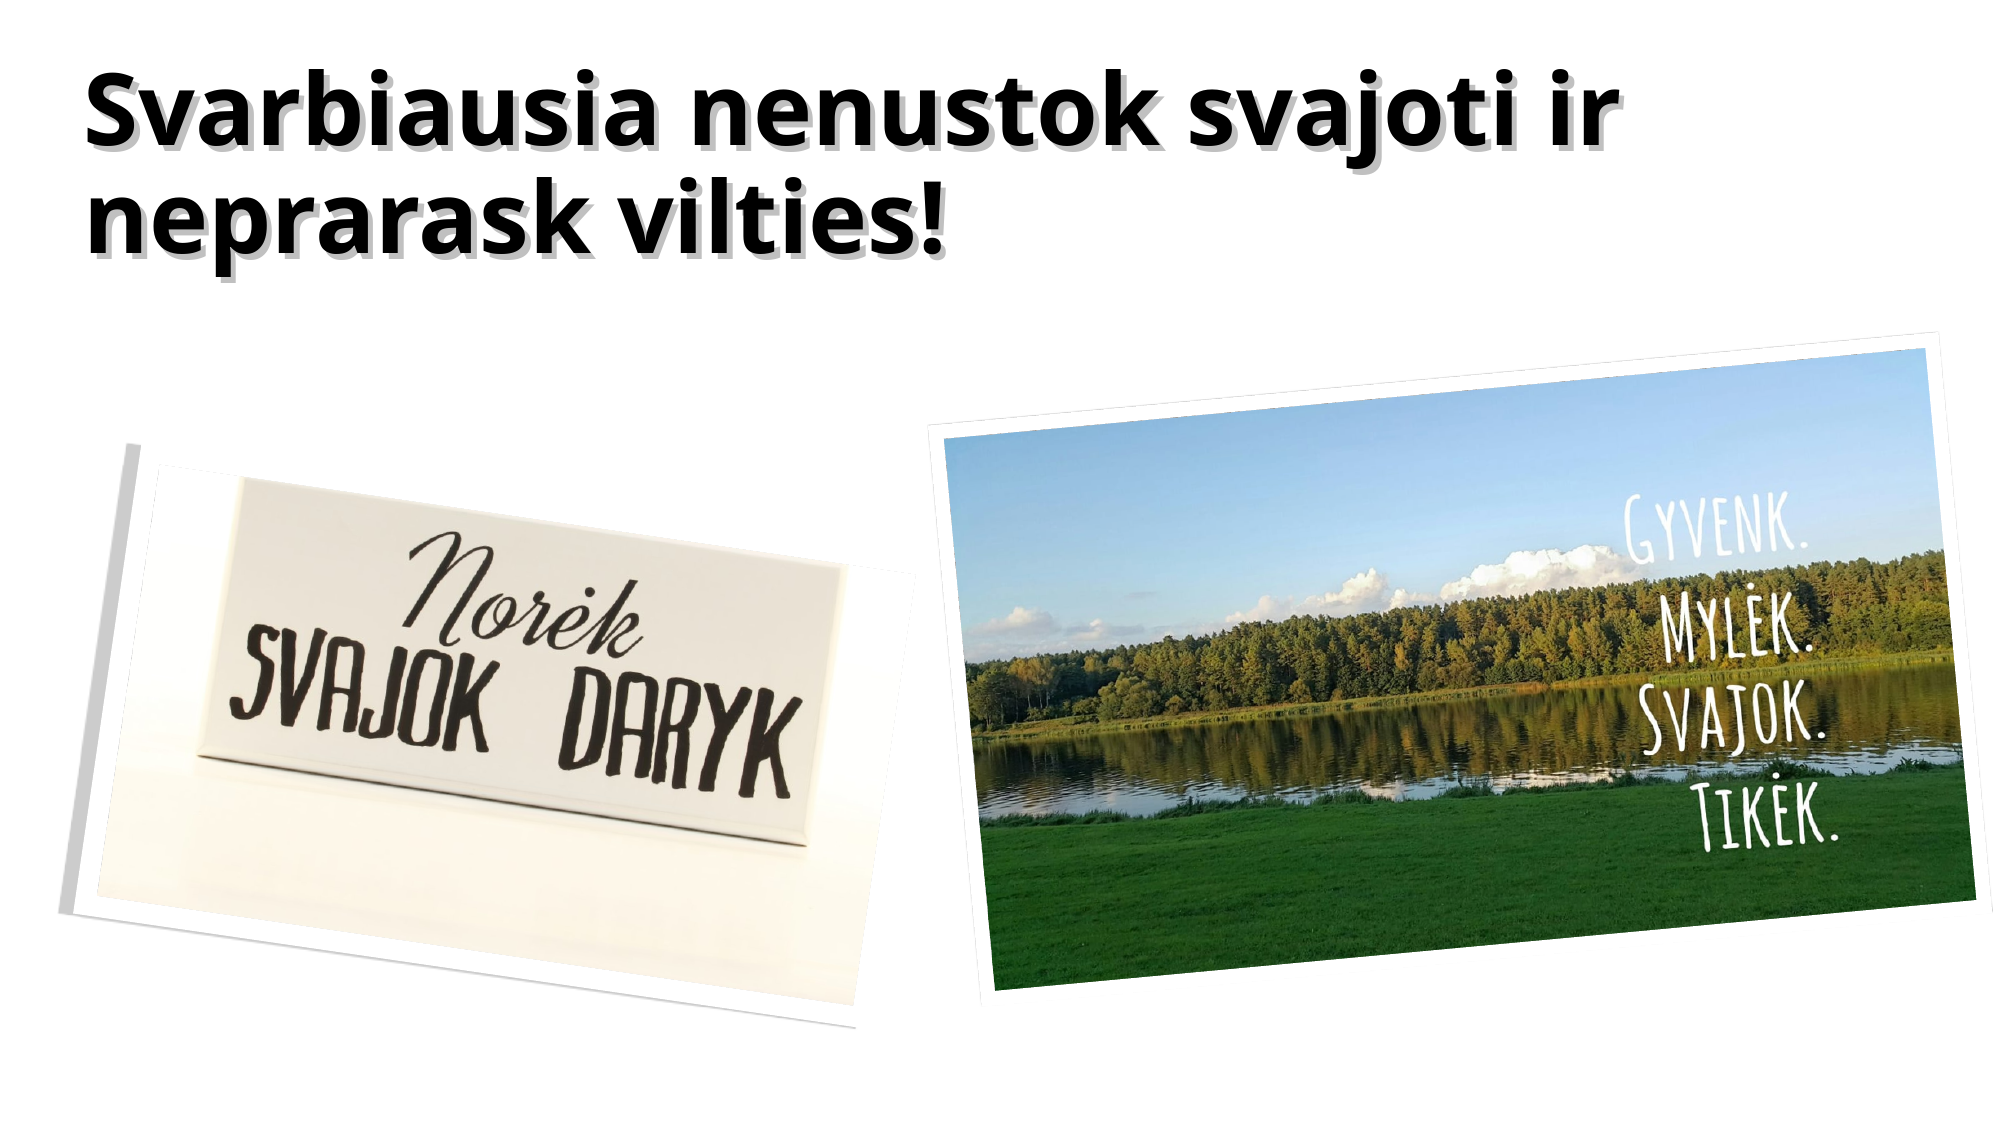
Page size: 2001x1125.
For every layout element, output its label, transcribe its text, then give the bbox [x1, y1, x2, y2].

picture [96, 464, 916, 1006]
title Svarbiausia nenustok svajoti ir neprarask vilties! [68, 52, 2000, 270]
picture [943, 347, 1977, 991]
